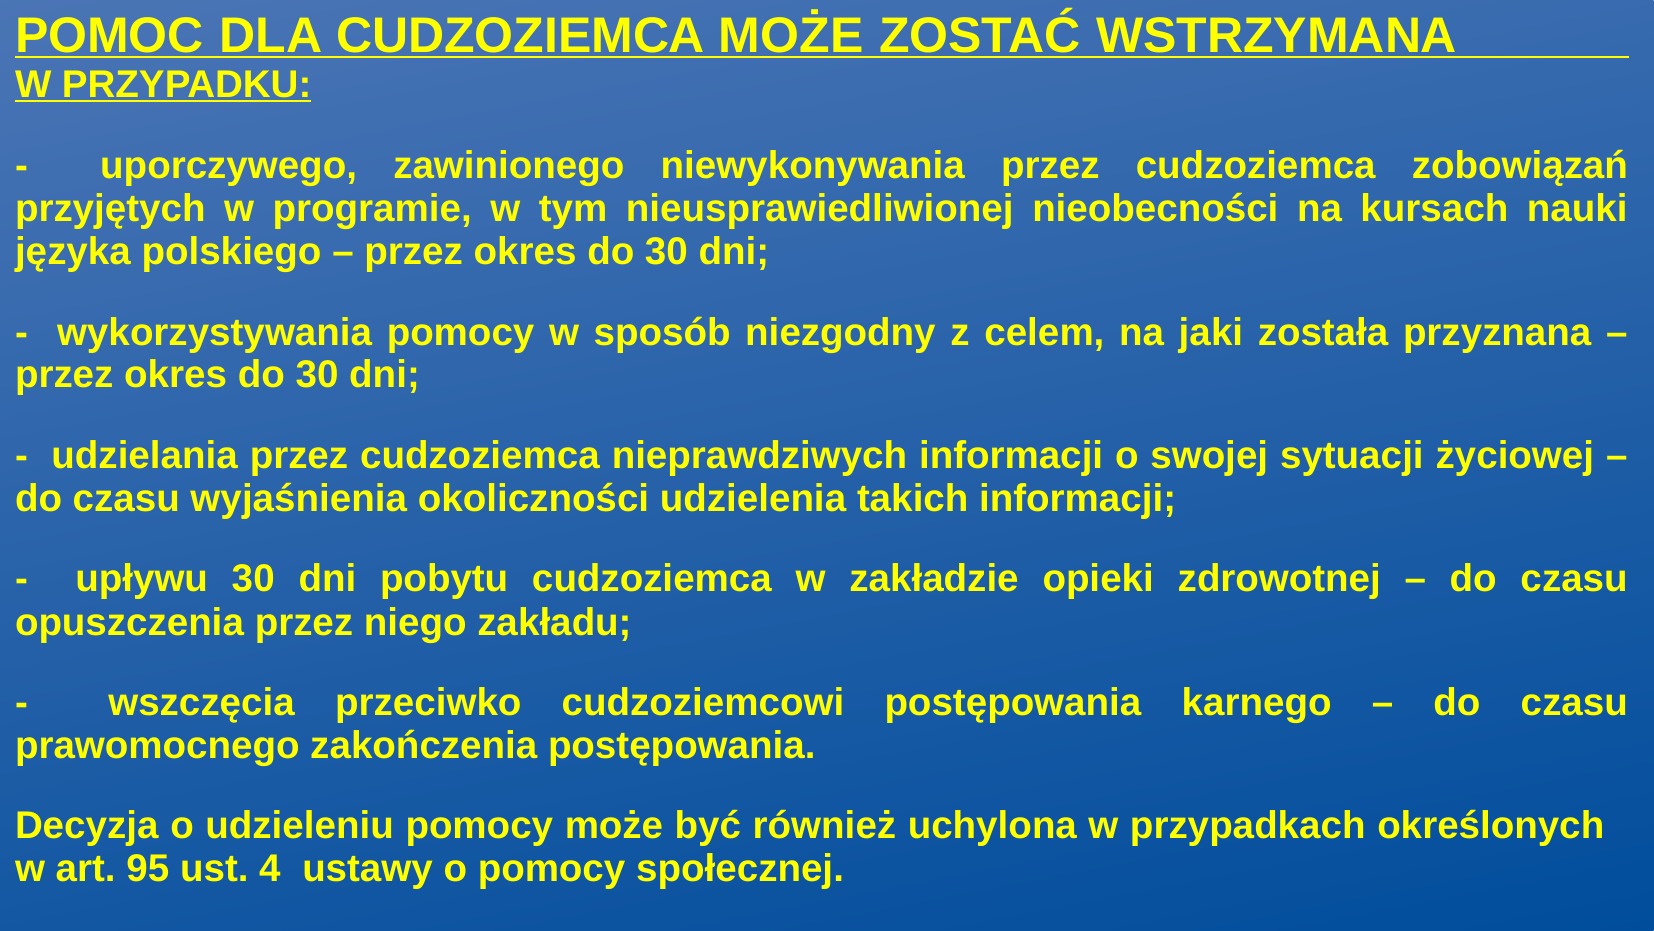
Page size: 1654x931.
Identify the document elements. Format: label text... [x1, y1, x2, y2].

text_box POMOC DLA CUDZOZIEMCA MOŻE ZOSTAĆ WSTRZYMANA W PRZYPADKU: - uporczywego, zawinionego niewykonywania przez cudzoziemca zobowiązań przyjętych w programie, w tym nieusprawiedliwionej nieobecności na kursach nauki języka polskiego – przez okres do 30 dni; - wykorzystywania pomocy w sposób niezgodny z celem, na jaki została przyznana – przez okres do 30 dni; - udzielania przez cudzoziemca nieprawdziwych informacji o swojej sytuacji życiowej – do czasu wyjaśnienia okoliczności udzielenia takich informacji; - upływu 30 dni pobytu cudzoziemca w zakładzie opieki zdrowotnej – do czasu opuszczenia przez niego zakładu; - wszczęcia przeciwko cudzoziemcowi postępowania karnego – do czasu prawomocnego zakończenia postępowania. Decyzja o udzieleniu pomocy może być również uchylona w przypadkach określonych w art. 95 ust. 4 ustawy o pomocy społecznej. [0, 0, 1654, 927]
